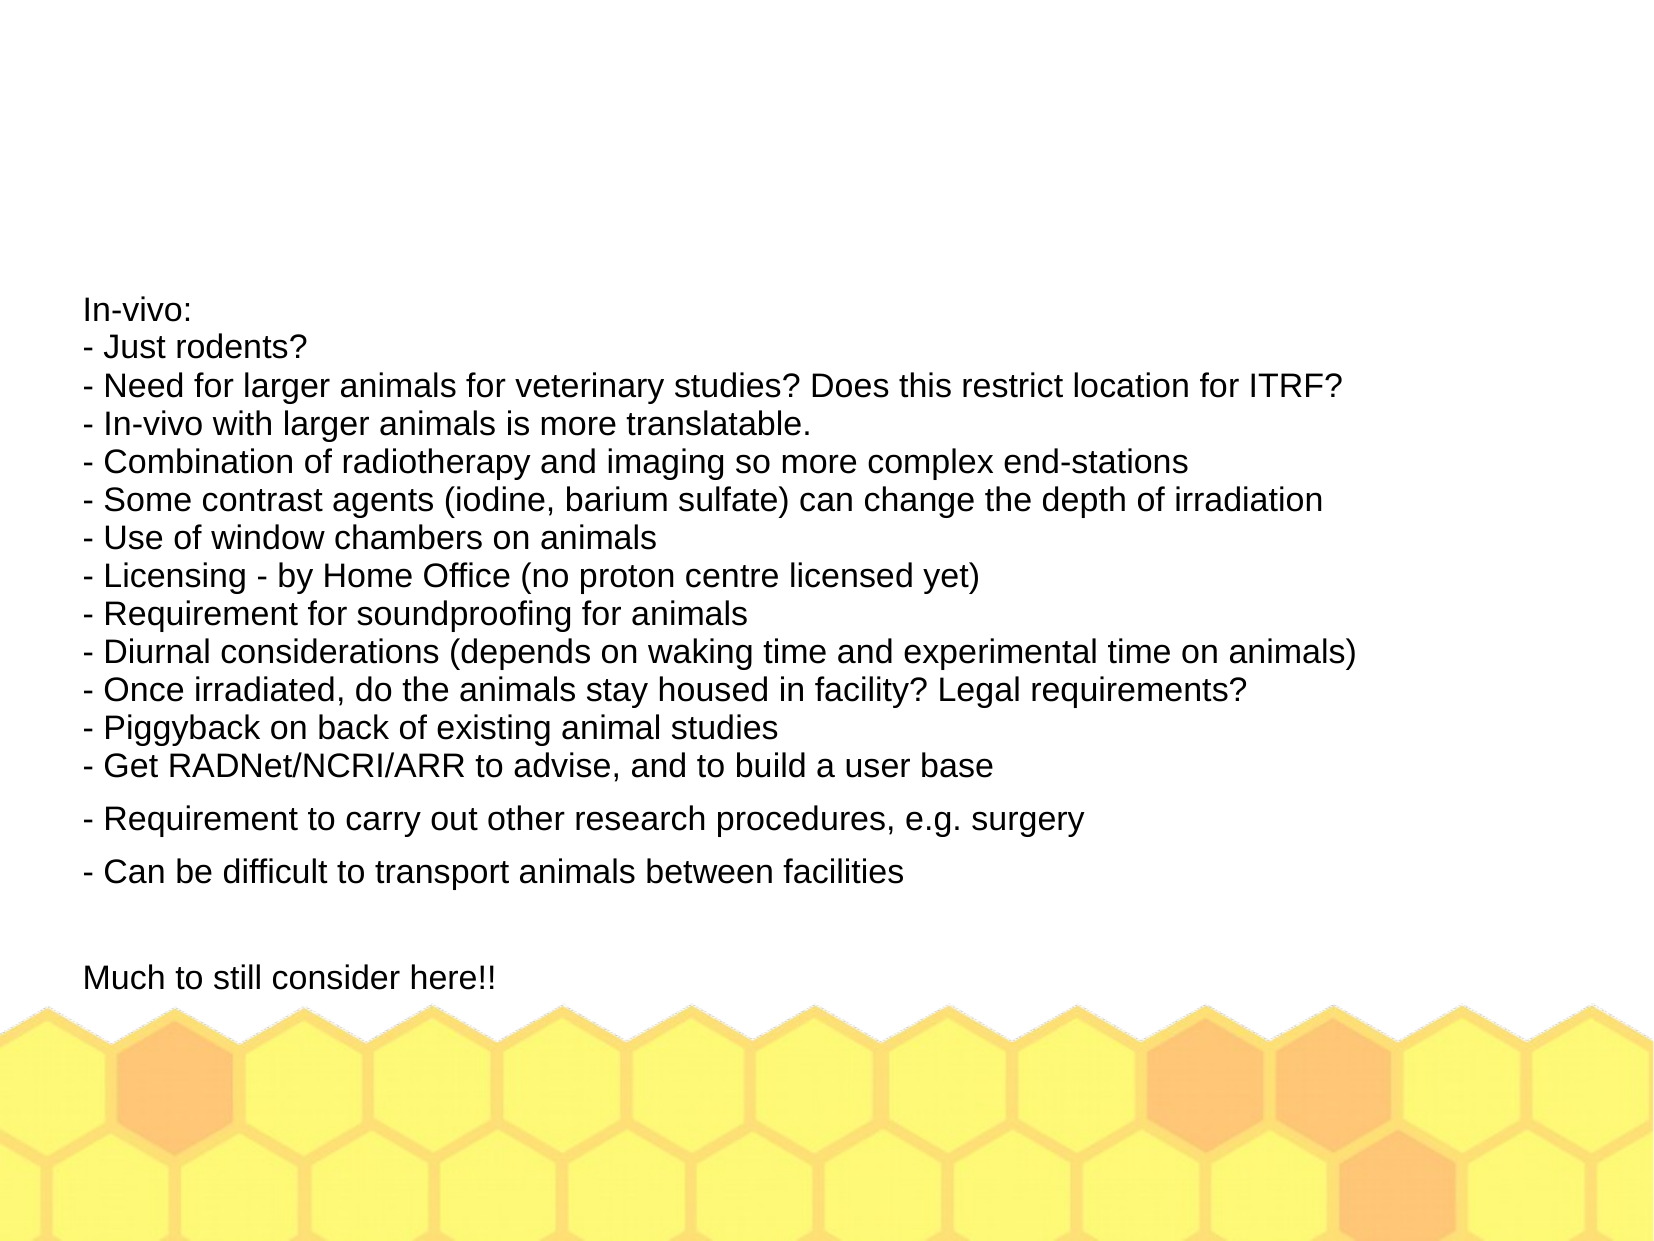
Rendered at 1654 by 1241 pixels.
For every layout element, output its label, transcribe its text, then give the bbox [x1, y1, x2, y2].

picture [0, 1001, 1654, 1241]
list In-vivo: - Just rodents? - Need for larger animals for veterinary studies? Does this restrict location for ITRF? - In-vivo with larger animals is more translatable. - Combination of radiotherapy and imaging so more complex end-stations - Some contrast agents (iodine, barium sulfate) can change the depth of irradiation - Use of window chambers on animals - Licensing - by Home Office (no proton centre licensed yet) - Requirement for soundproofing for animals - Diurnal considerations (depends on waking time and experimental time on animals) - Once irradiated, do the animals stay housed in facility? Legal requirements? - Piggyback on back of existing animal studies - Get RADNet/NCRI/ARR to advise, and to build a user base - Requirement to carry out other research procedures, e.g. surgery - Can be difficult to transport animals between facilities Much to still consider here!! [82, 290, 1571, 1010]
